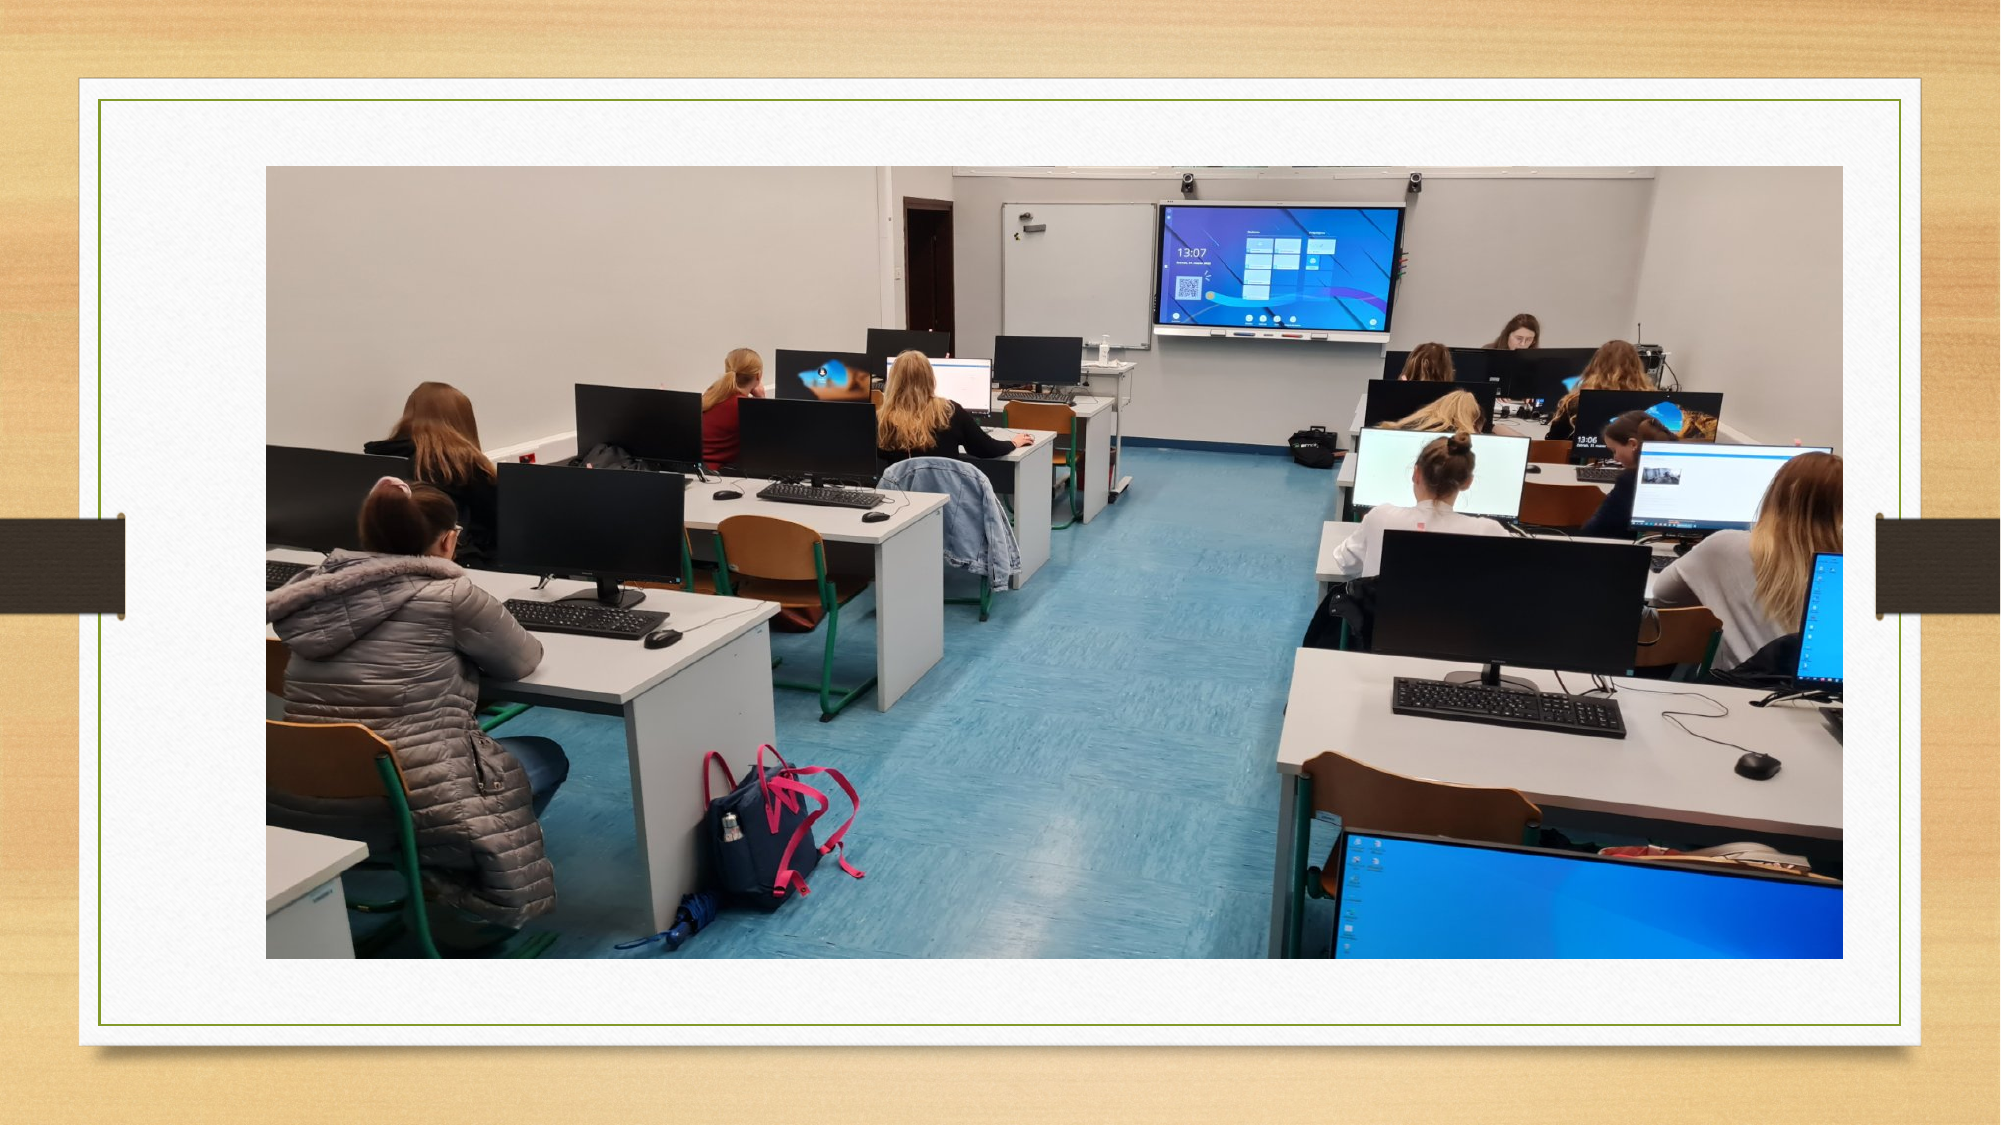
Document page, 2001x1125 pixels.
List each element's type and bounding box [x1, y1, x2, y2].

picture [266, 166, 1843, 959]
